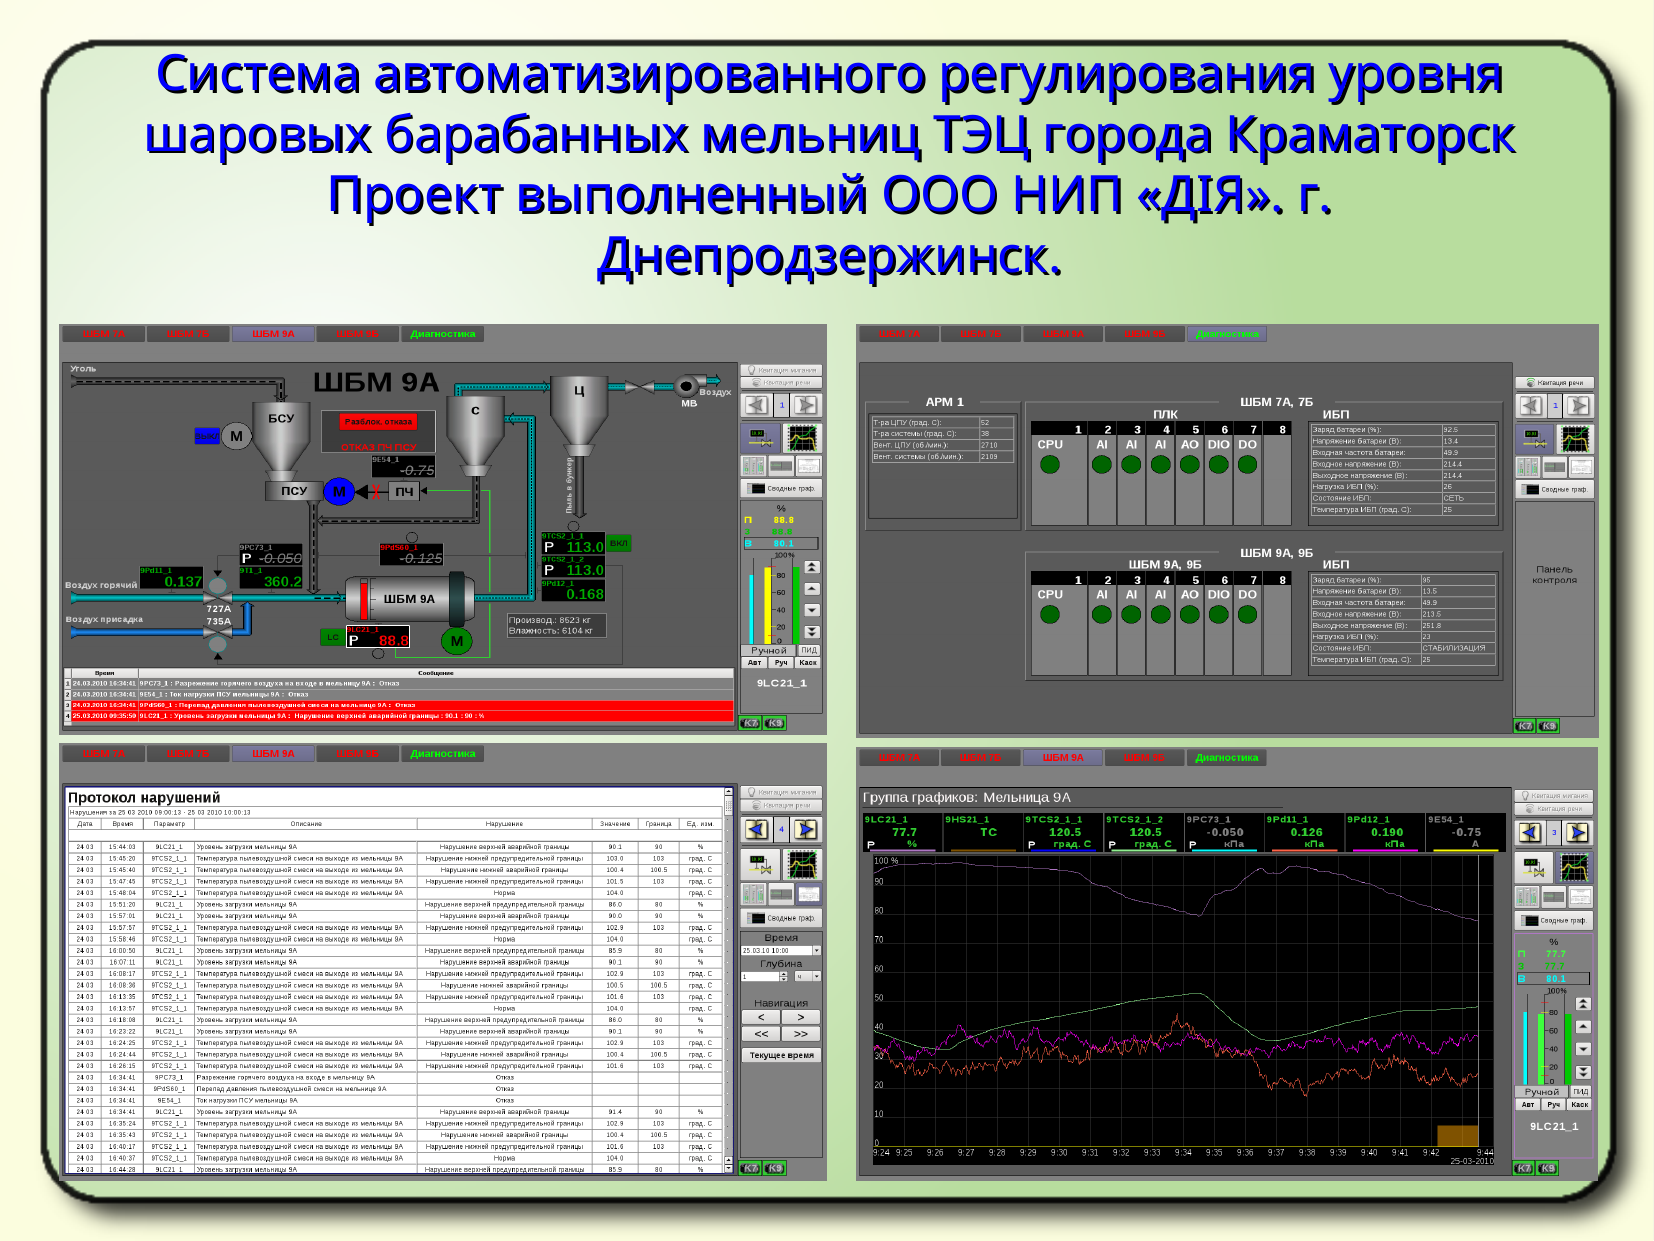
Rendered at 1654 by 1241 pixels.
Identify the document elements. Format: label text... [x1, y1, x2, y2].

title Система автоматизированного регулирования уровня шаровых барабанных мельниц ТЭЦ города Краматорск Проект выполненный ООО НИП «ДIЯ». г. Днепродзержинск. [124, 33, 1536, 290]
picture [0, 0, 1654, 1241]
